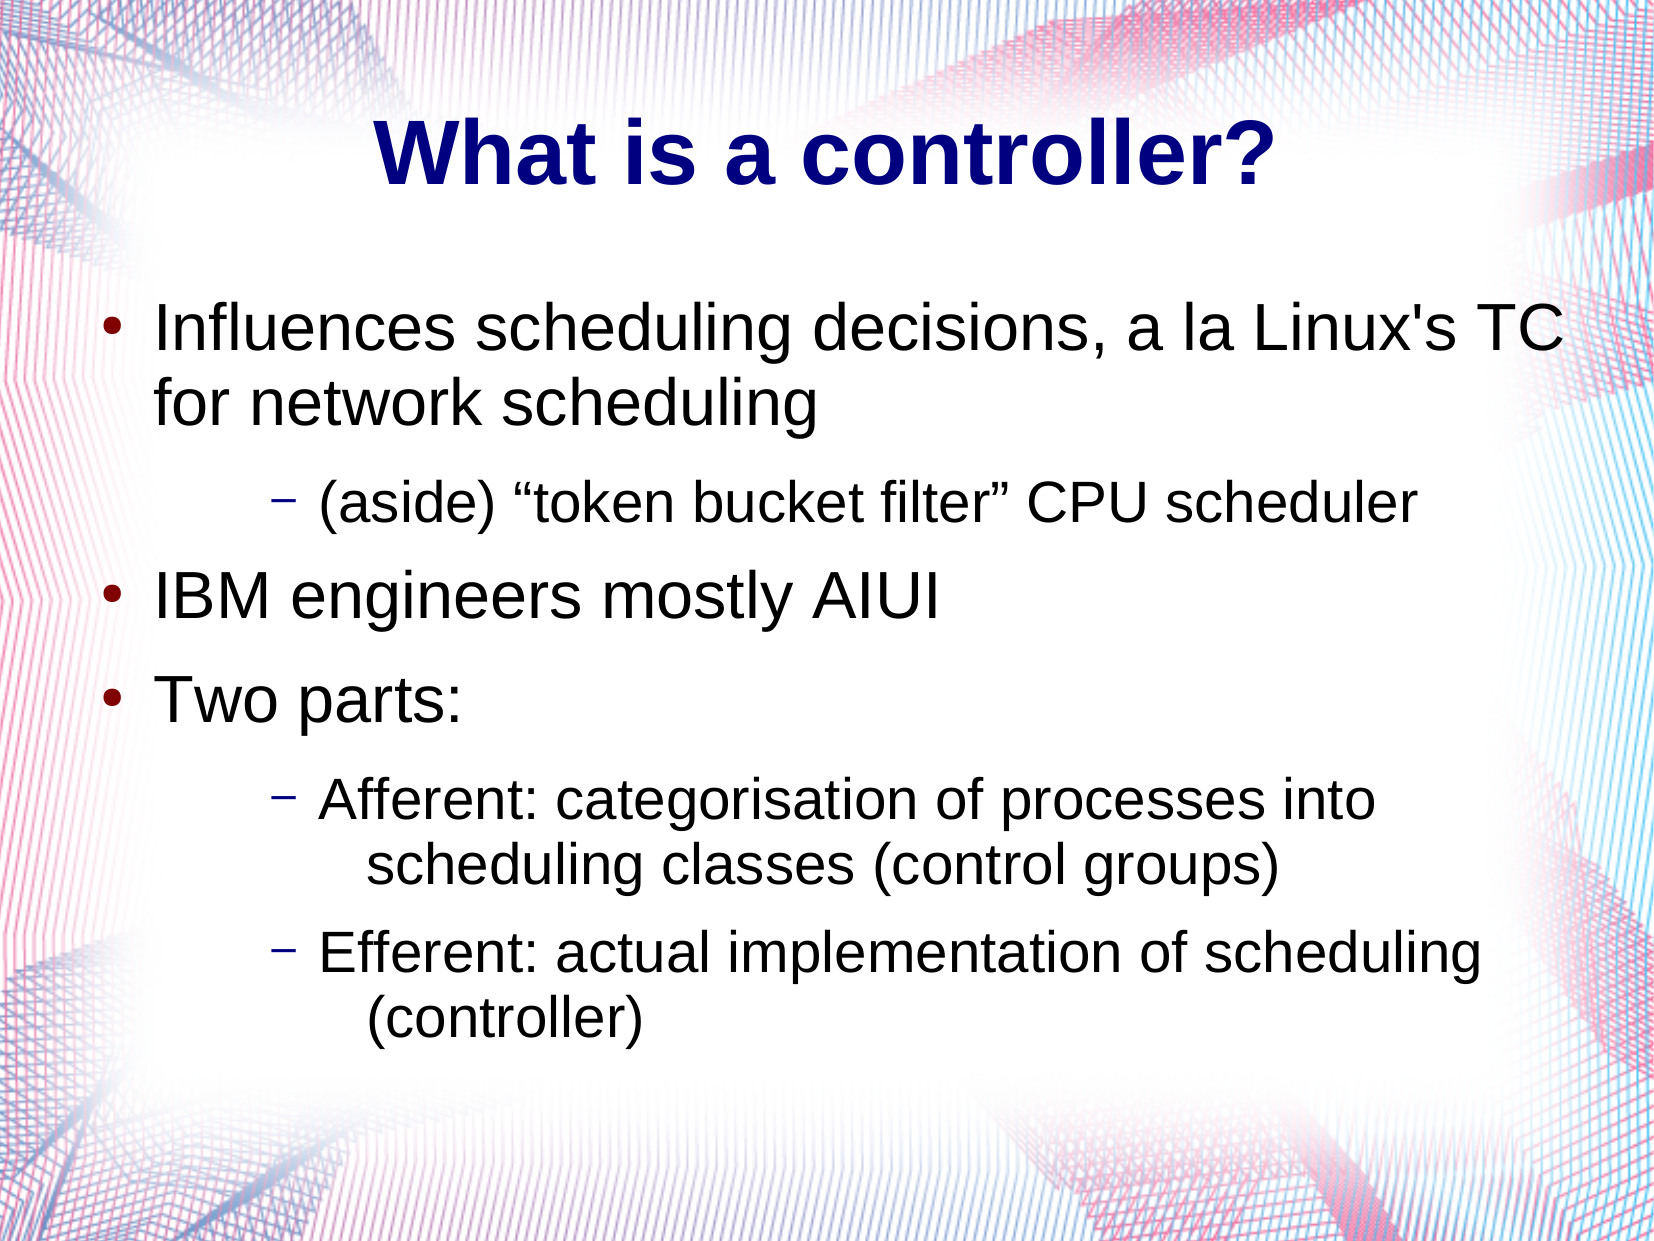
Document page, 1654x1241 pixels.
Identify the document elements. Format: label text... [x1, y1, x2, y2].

title What is a controller? [82, 56, 1571, 250]
picture [0, 0, 1654, 1241]
list Influences scheduling decisions, a la Linux's TC for network scheduling (aside) “token bucket filter” CPU scheduler IBM engineers mostly AIUI Two parts: Afferent: categorisation of processes into scheduling classes (control groups) Efferent: actual implementation of scheduling (controller) [82, 290, 1571, 1094]
